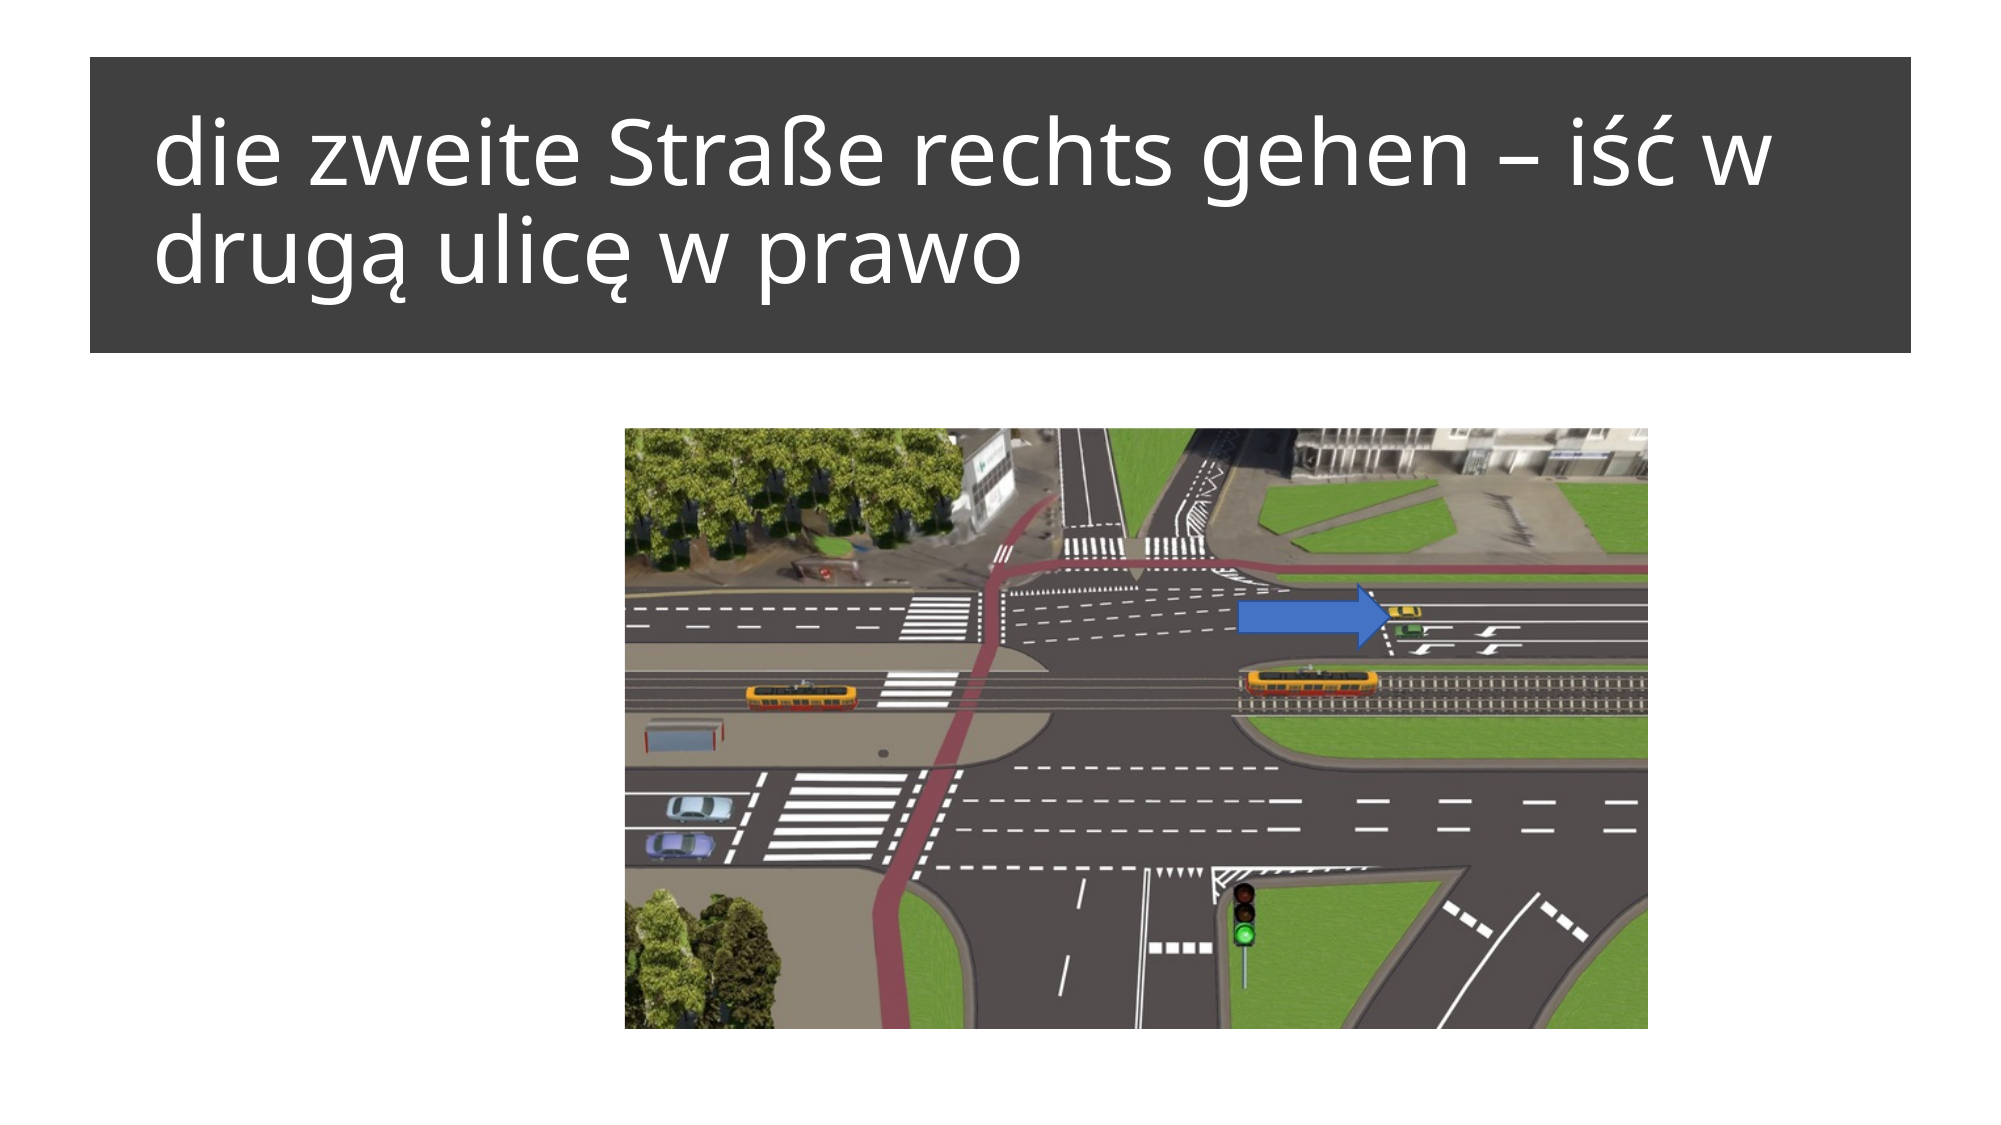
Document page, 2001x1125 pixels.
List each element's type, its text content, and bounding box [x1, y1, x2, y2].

text_box [1237, 584, 1391, 650]
picture [624, 428, 1648, 1029]
title die zweite Straße rechts gehen – iść w drugą ulicę w prawo [137, 96, 1863, 314]
text_box [90, 57, 1911, 353]
